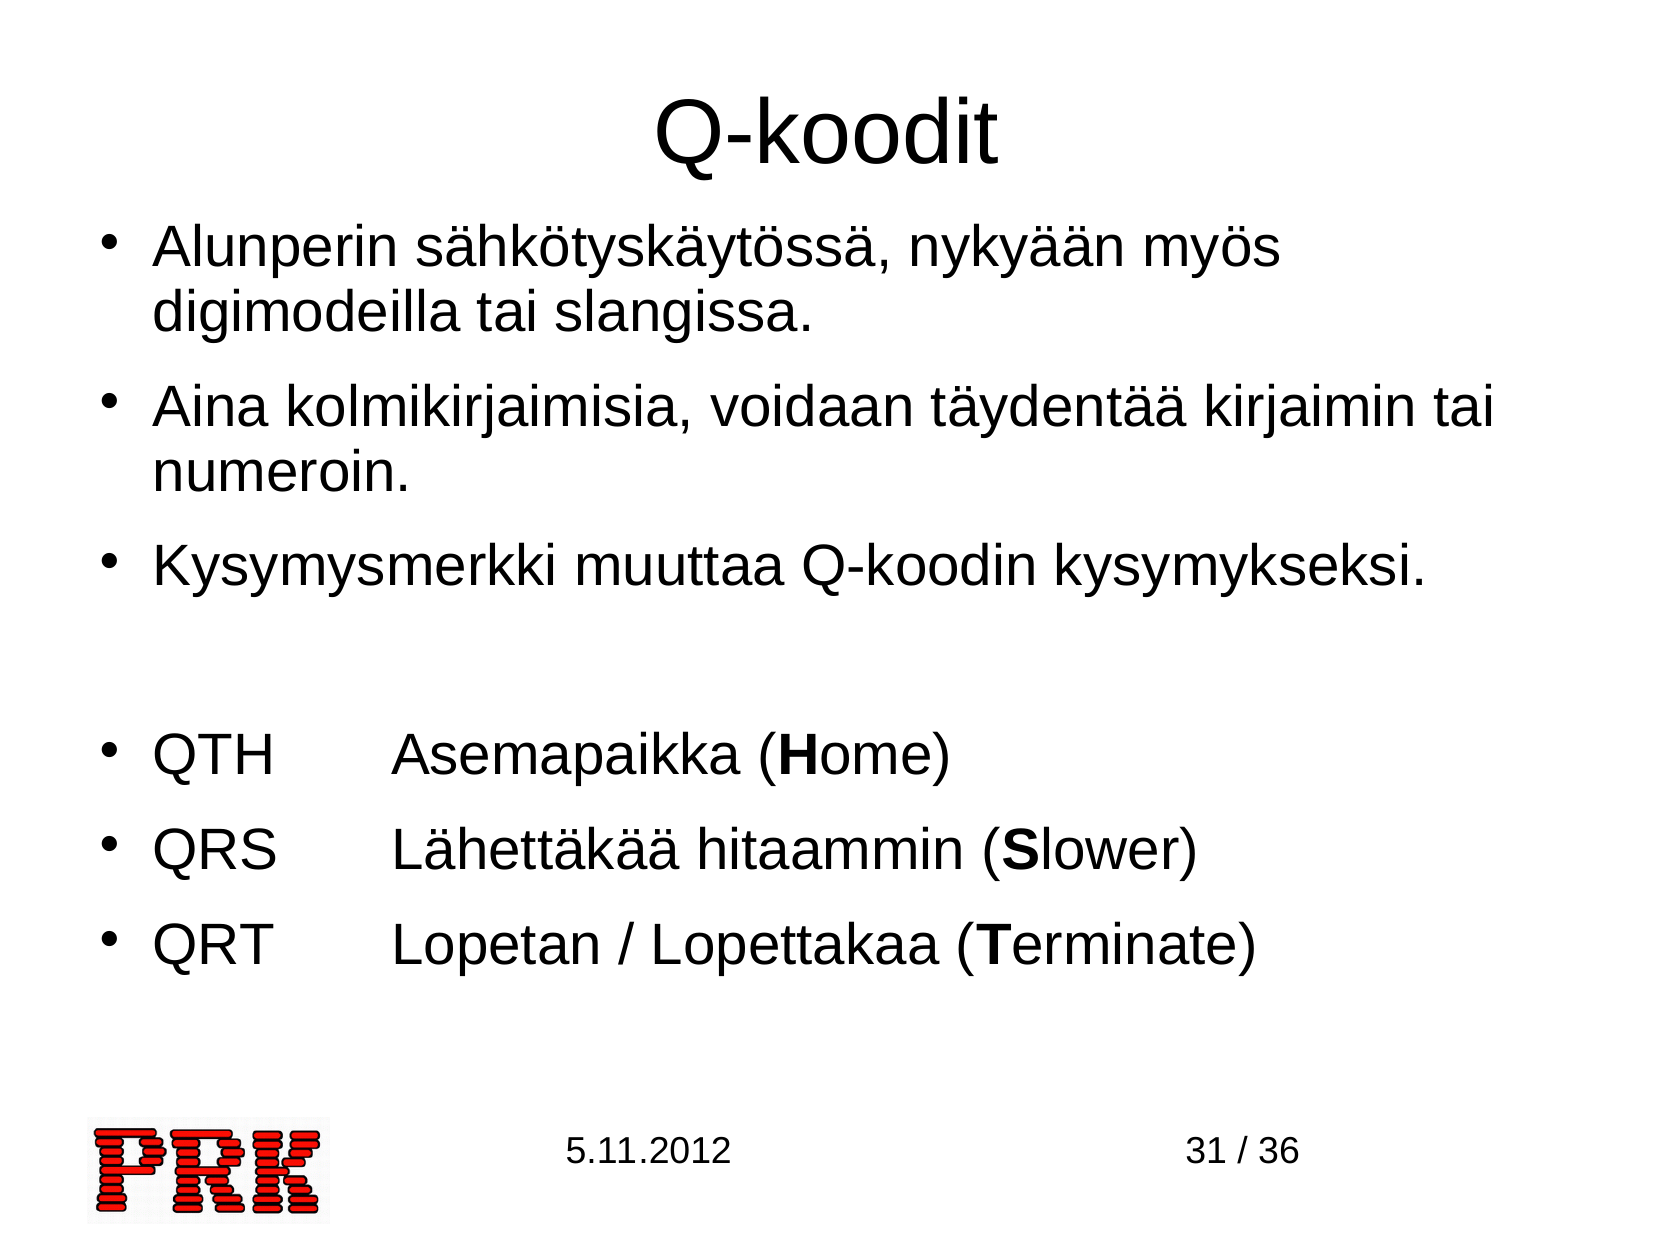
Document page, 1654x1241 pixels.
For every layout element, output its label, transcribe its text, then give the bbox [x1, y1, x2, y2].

list Alunperin sähkötyskäytössä, nykyään myös digimodeilla tai slangissa. Aina kolmikirjaimisia, voidaan täydentää kirjaimin tai numeroin. Kysymysmerkki muuttaa Q-koodin kysymykseksi. QTH Asemapaikka (Home) QRS Lähettäkää hitaammin (Slower) QRT Lopetan / Lopettakaa (Terminate) [82, 210, 1571, 1074]
picture [87, 1117, 330, 1224]
title Q-koodit [82, 49, 1571, 210]
